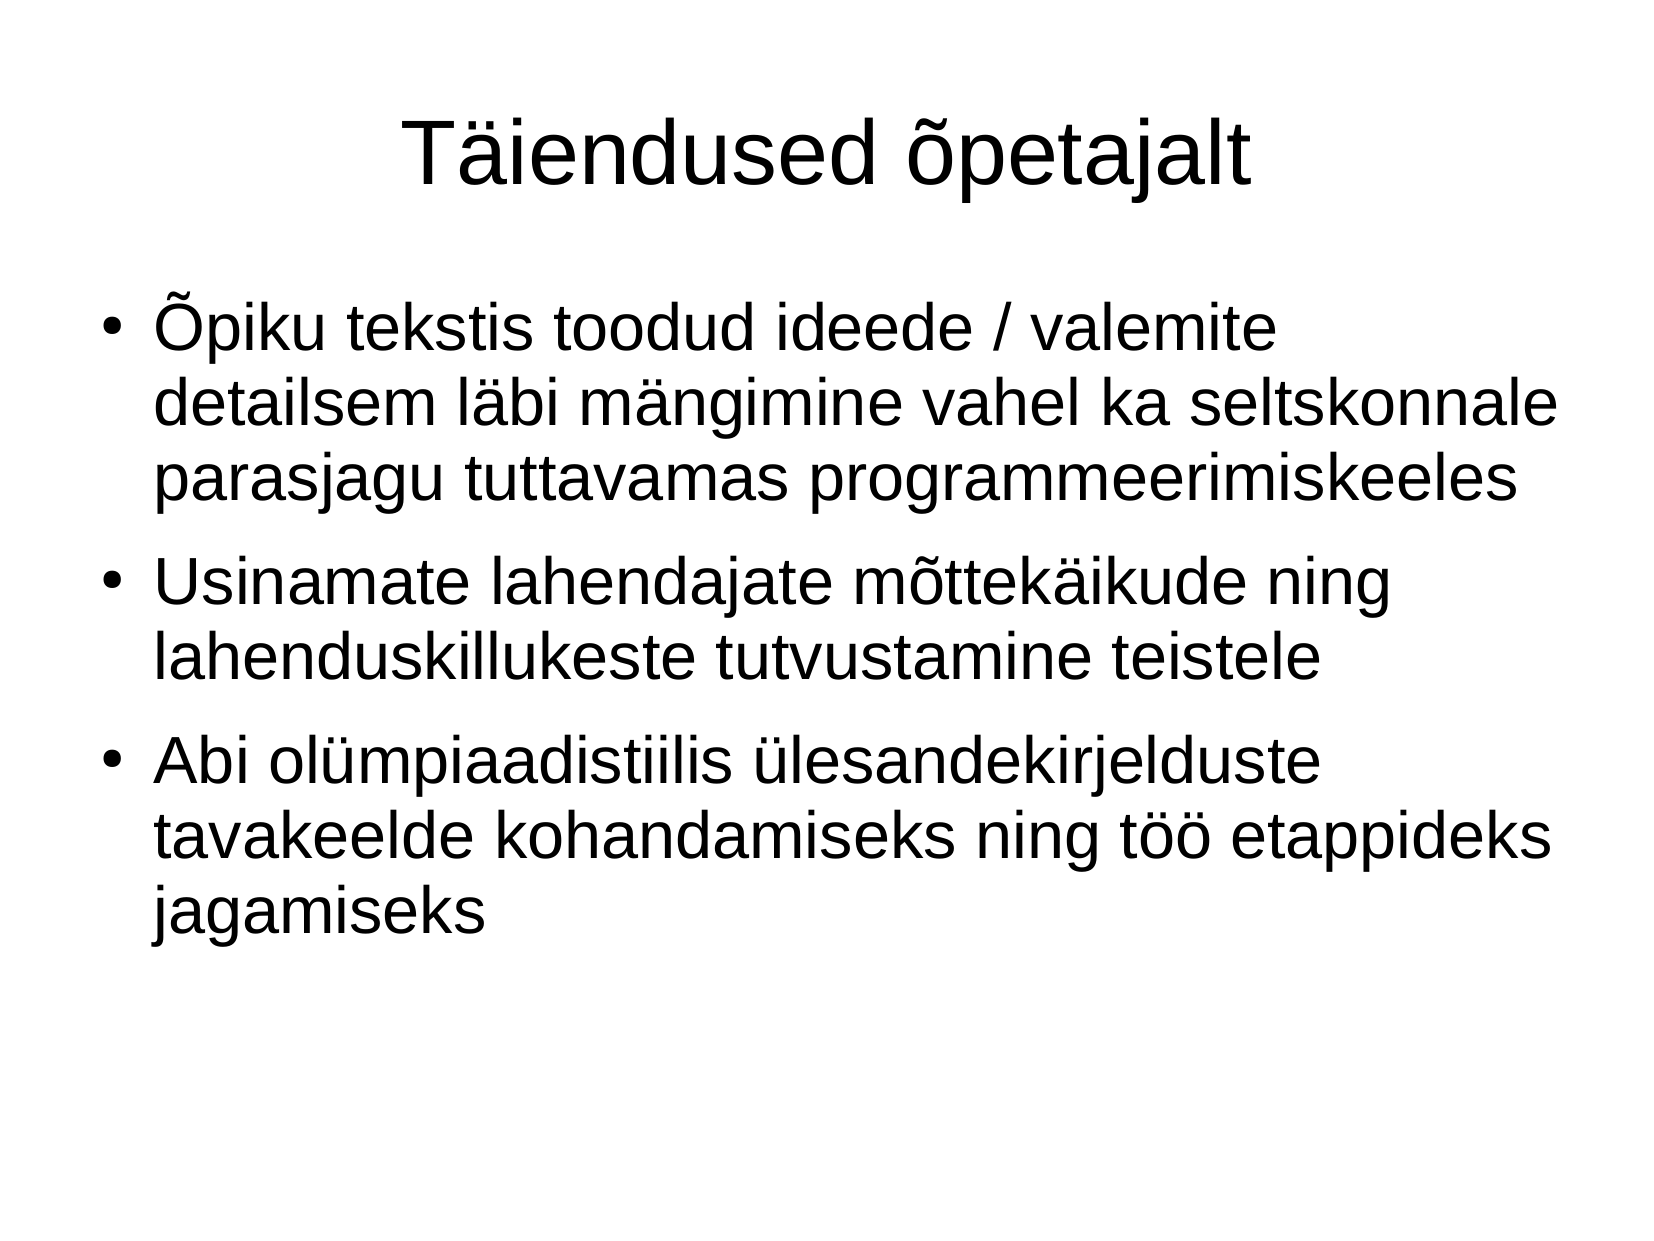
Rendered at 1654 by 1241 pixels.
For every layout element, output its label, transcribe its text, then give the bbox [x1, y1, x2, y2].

title Täiendused õpetajalt [82, 49, 1571, 257]
list Õpiku tekstis toodud ideede / valemite detailsem läbi mängimine vahel ka seltskonnale parasjagu tuttavamas programmeerimiskeeles Usinamate lahendajate mõttekäikude ning lahenduskillukeste tutvustamine teistele Abi olümpiaadistiilis ülesandekirjelduste tavakeelde kohandamiseks ning töö etappideks jagamiseks [82, 290, 1571, 1010]
